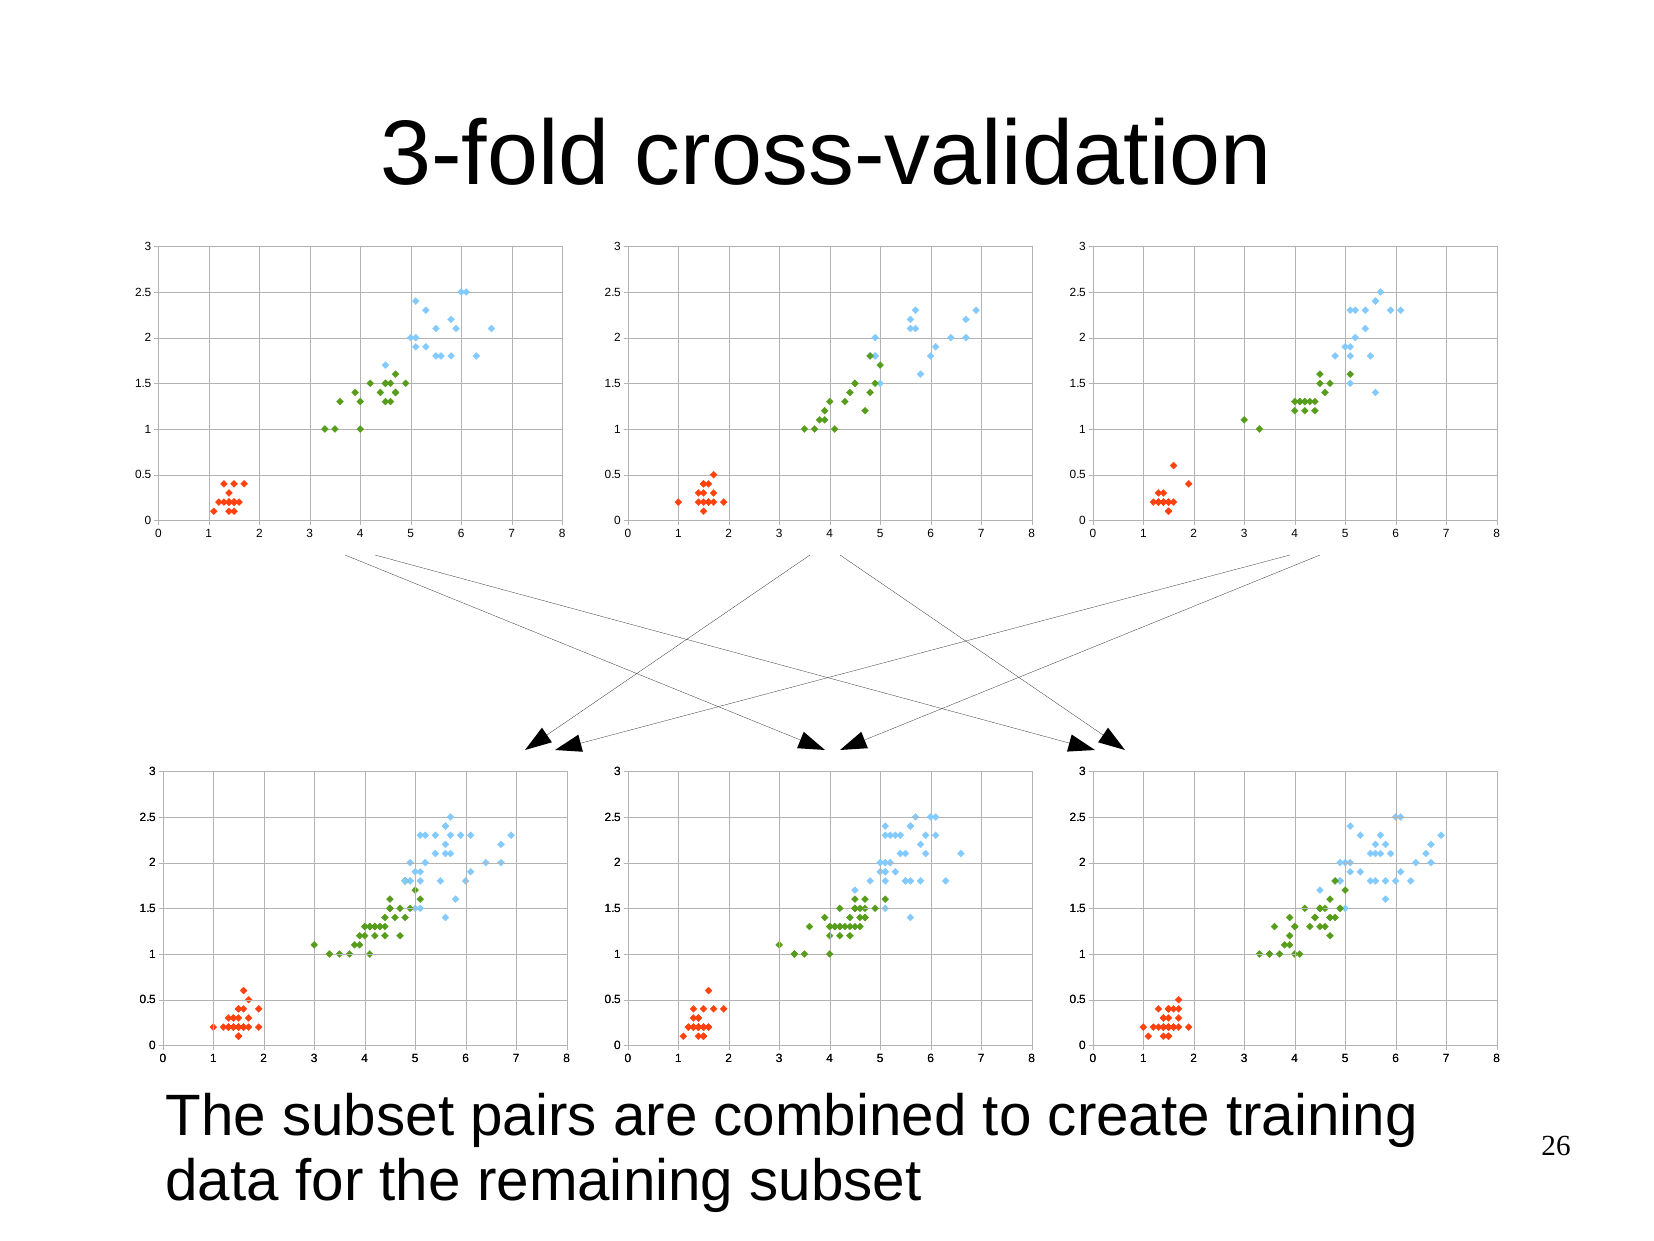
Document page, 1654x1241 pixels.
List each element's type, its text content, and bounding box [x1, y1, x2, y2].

picture [139, 765, 571, 1066]
picture [135, 240, 566, 541]
text_box The subset pairs are combined to create training data for the remaining subset [150, 1075, 1435, 1221]
picture [1069, 240, 1501, 541]
title 3-fold cross-validation [82, 49, 1571, 257]
picture [1069, 765, 1501, 1066]
picture [604, 765, 1036, 1066]
picture [604, 240, 1036, 541]
